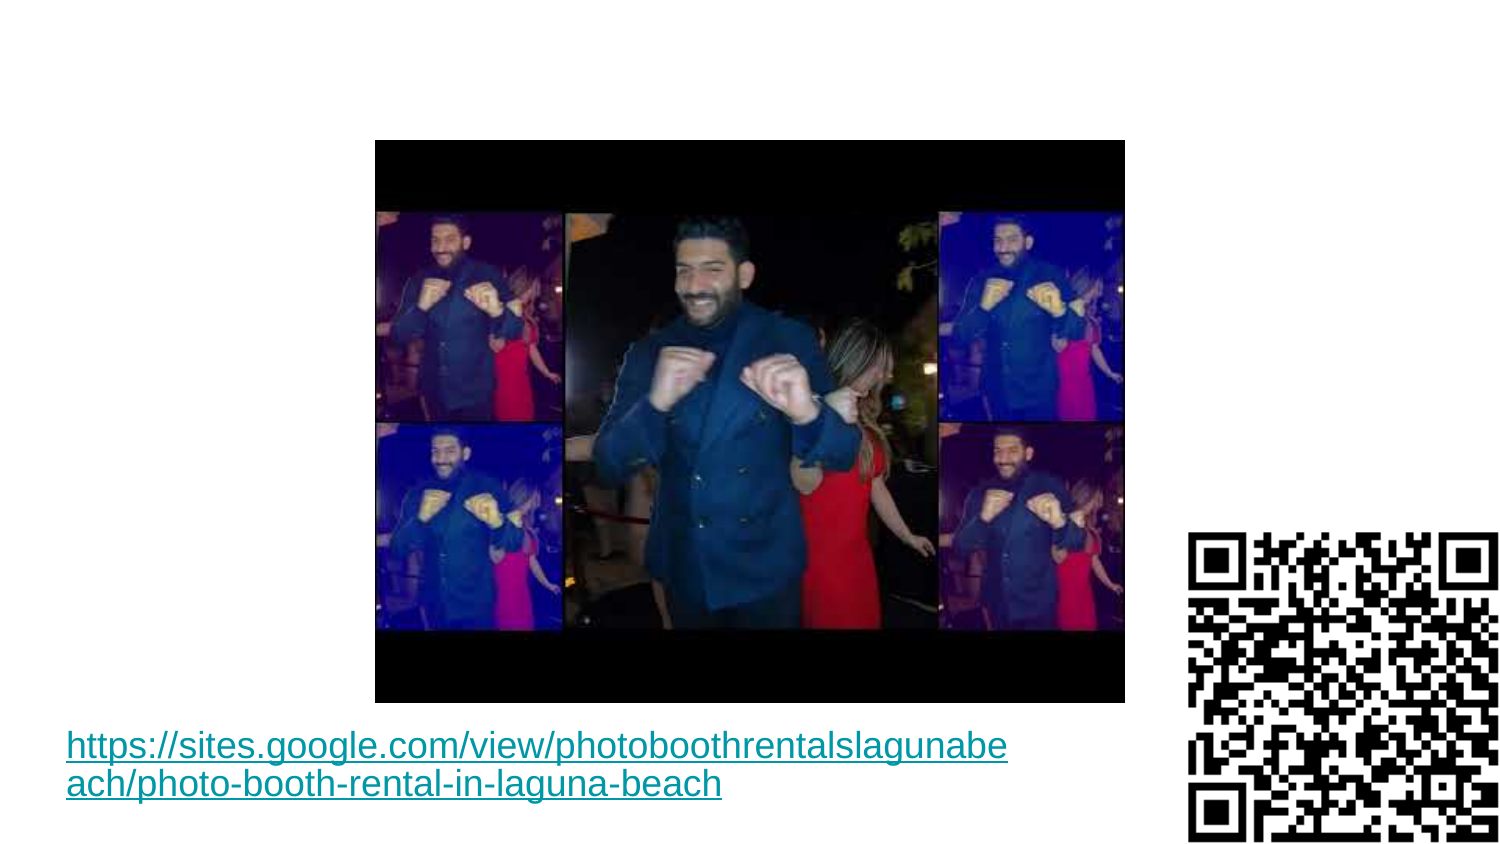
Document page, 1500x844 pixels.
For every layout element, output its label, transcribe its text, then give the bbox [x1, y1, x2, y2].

picture [1187, 531, 1500, 844]
list https://sites.google.com/view/photoboothrentalslagunabeach/photo-booth-rental-in-laguna-beach [51, 694, 1036, 794]
picture [375, 140, 1125, 704]
